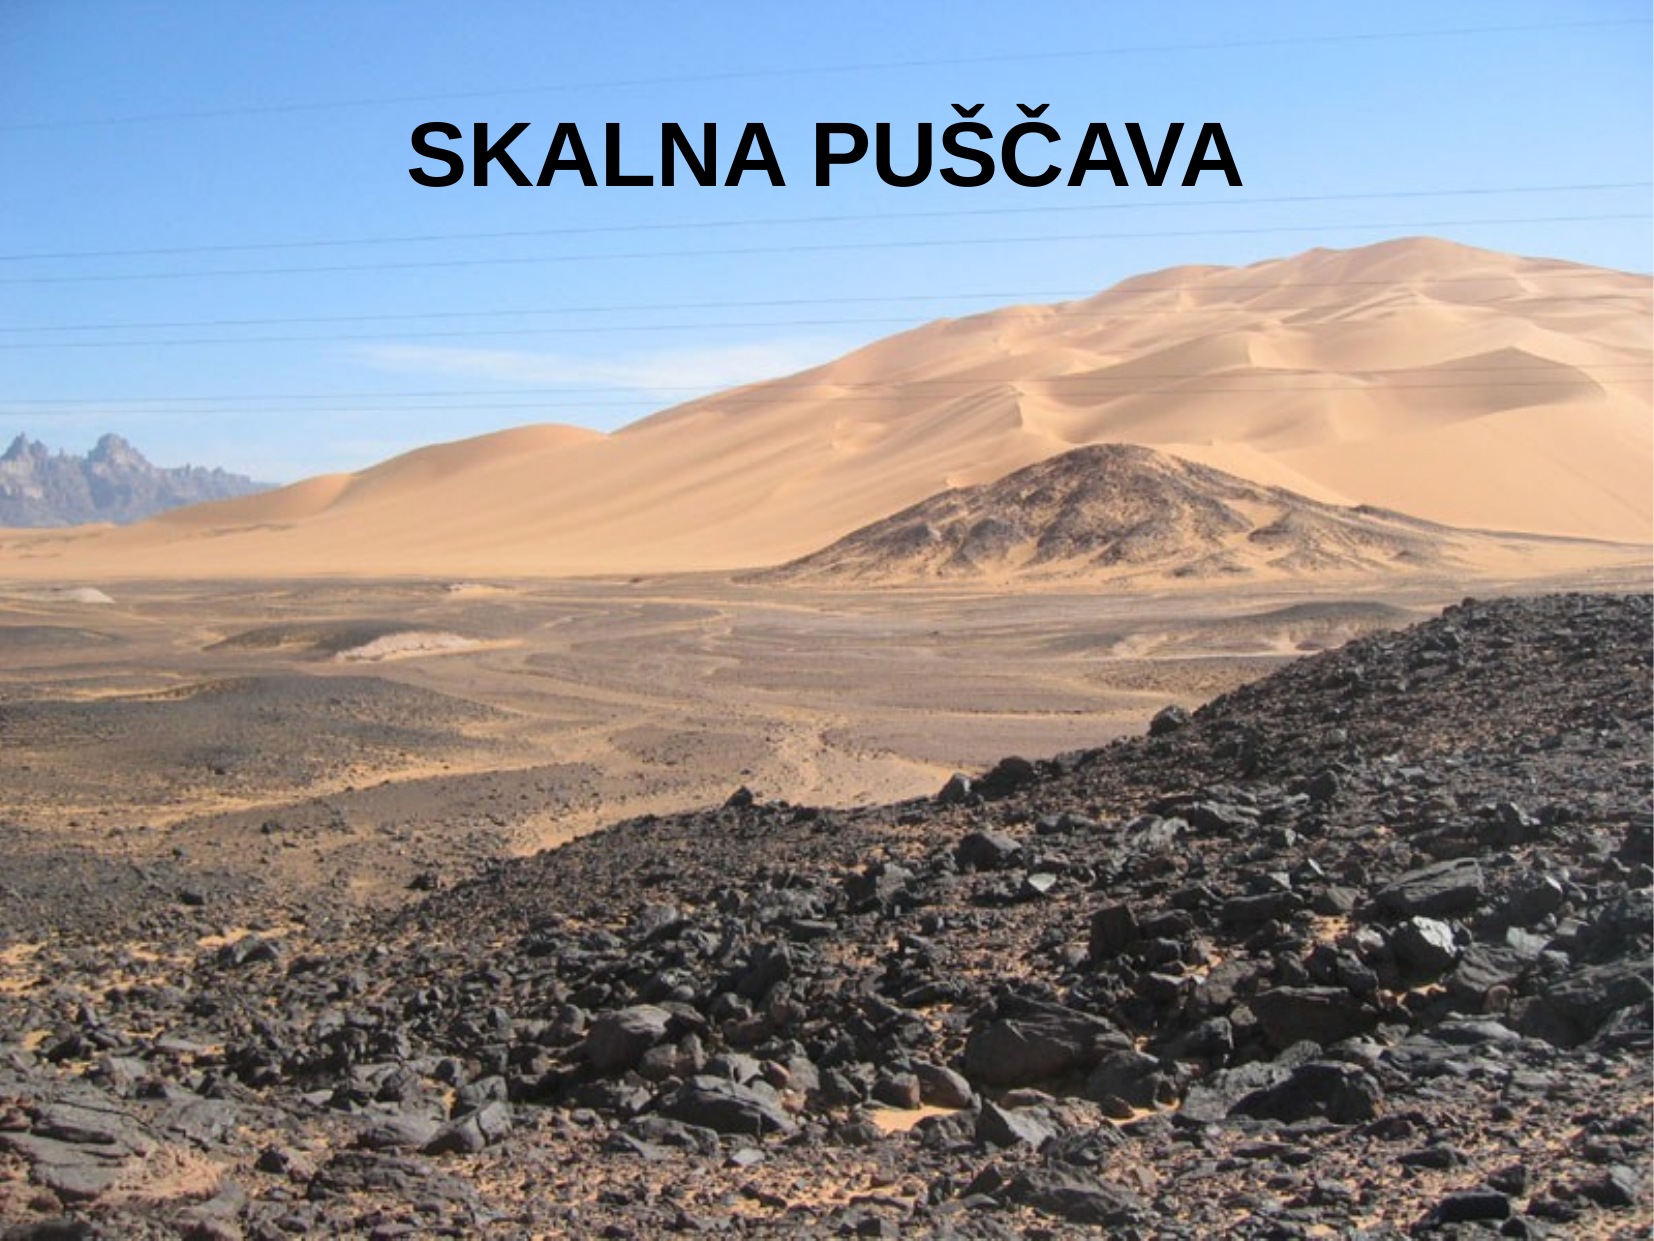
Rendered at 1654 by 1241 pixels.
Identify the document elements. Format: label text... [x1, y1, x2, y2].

picture [0, 0, 1654, 1241]
title SKALNA PUŠČAVA [82, 49, 1571, 257]
